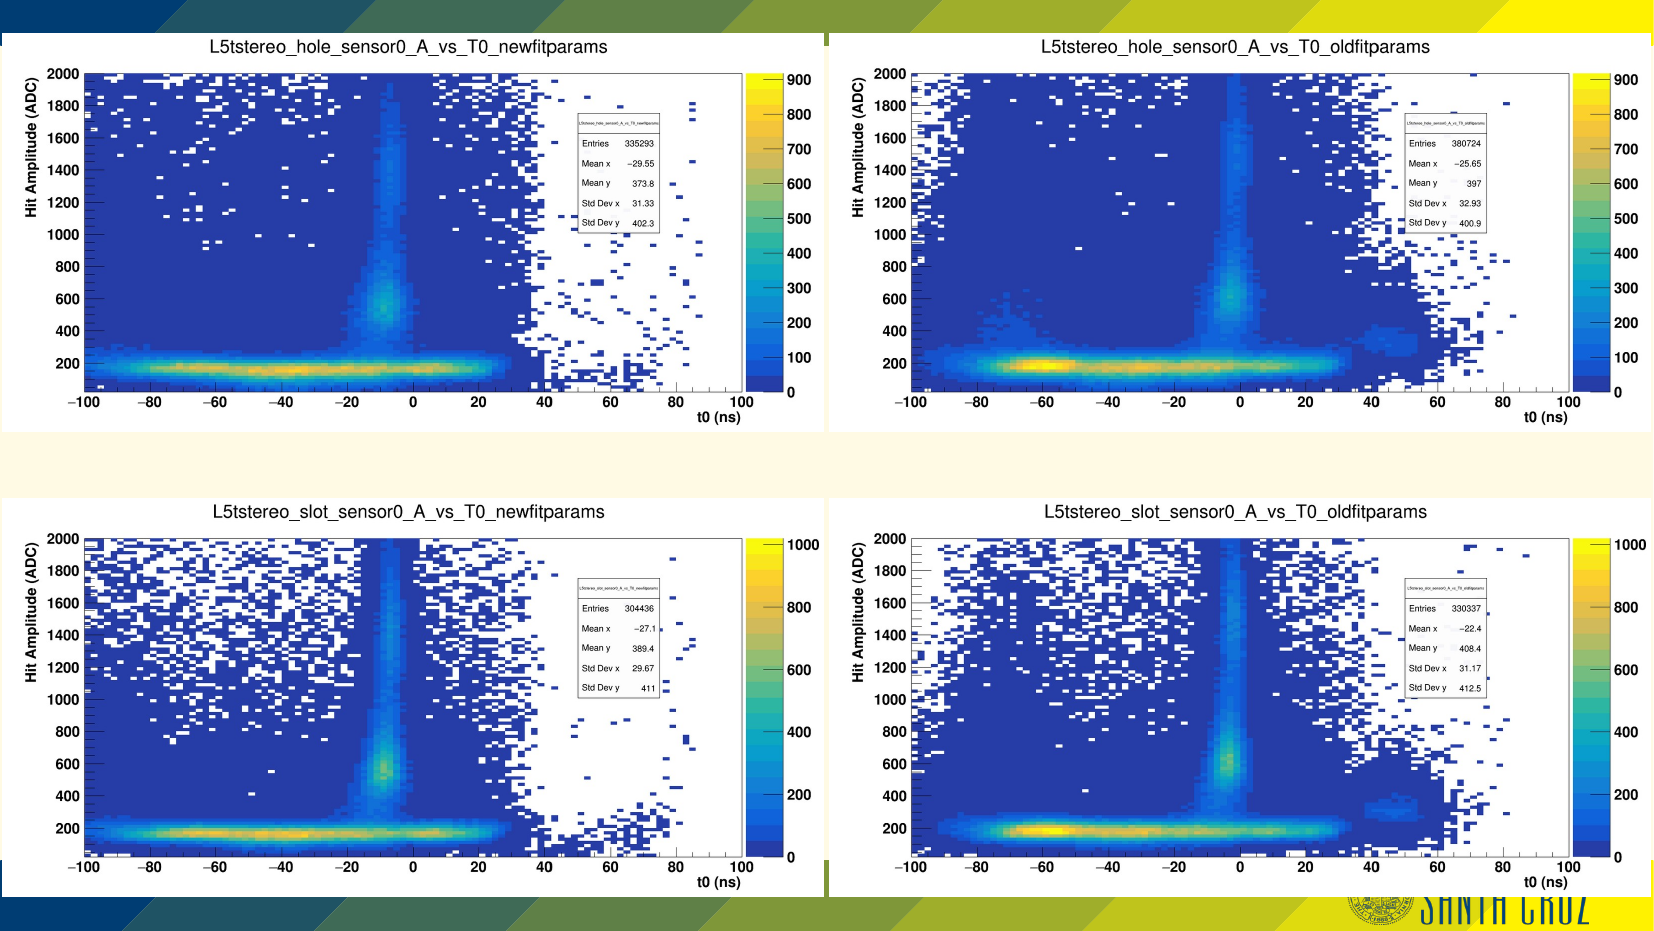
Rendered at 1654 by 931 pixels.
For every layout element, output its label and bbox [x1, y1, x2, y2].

picture [829, 498, 1651, 925]
picture [829, 33, 1651, 432]
picture [2, 33, 824, 432]
picture [2, 498, 824, 897]
